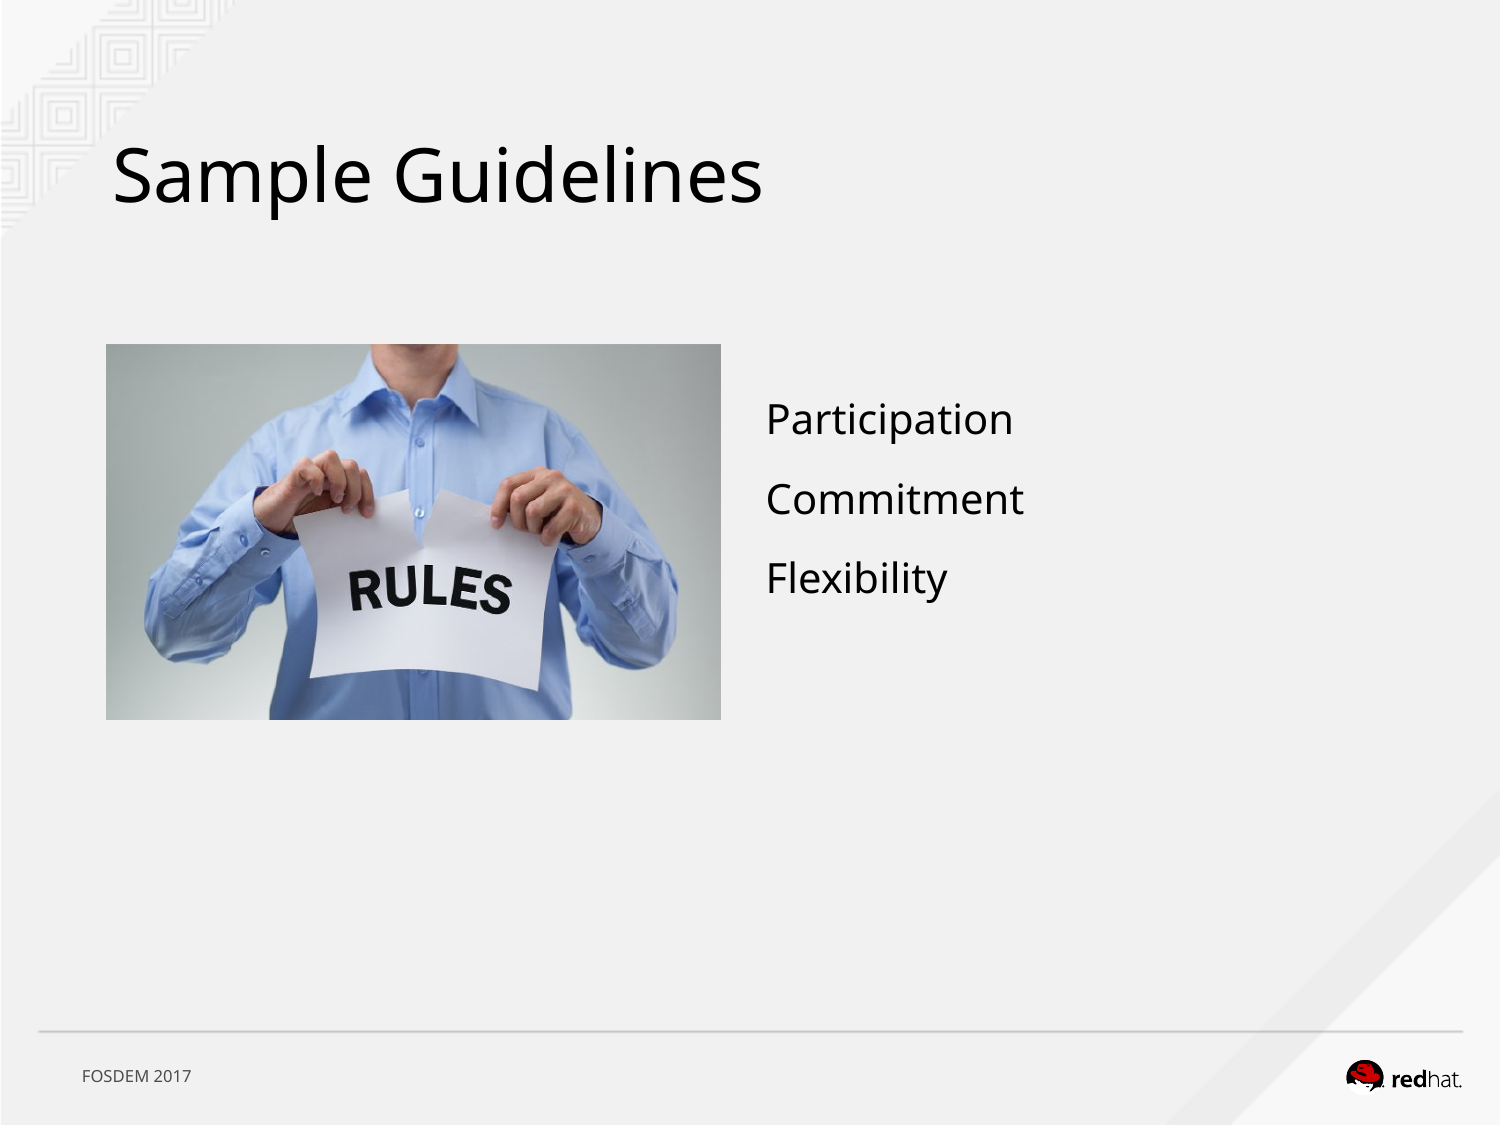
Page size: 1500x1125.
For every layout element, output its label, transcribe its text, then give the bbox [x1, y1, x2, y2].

picture [0, 0, 1500, 1125]
title Sample Guidelines [112, 0, 1388, 225]
text_box Participation Commitment Flexibility [765, 389, 1388, 595]
